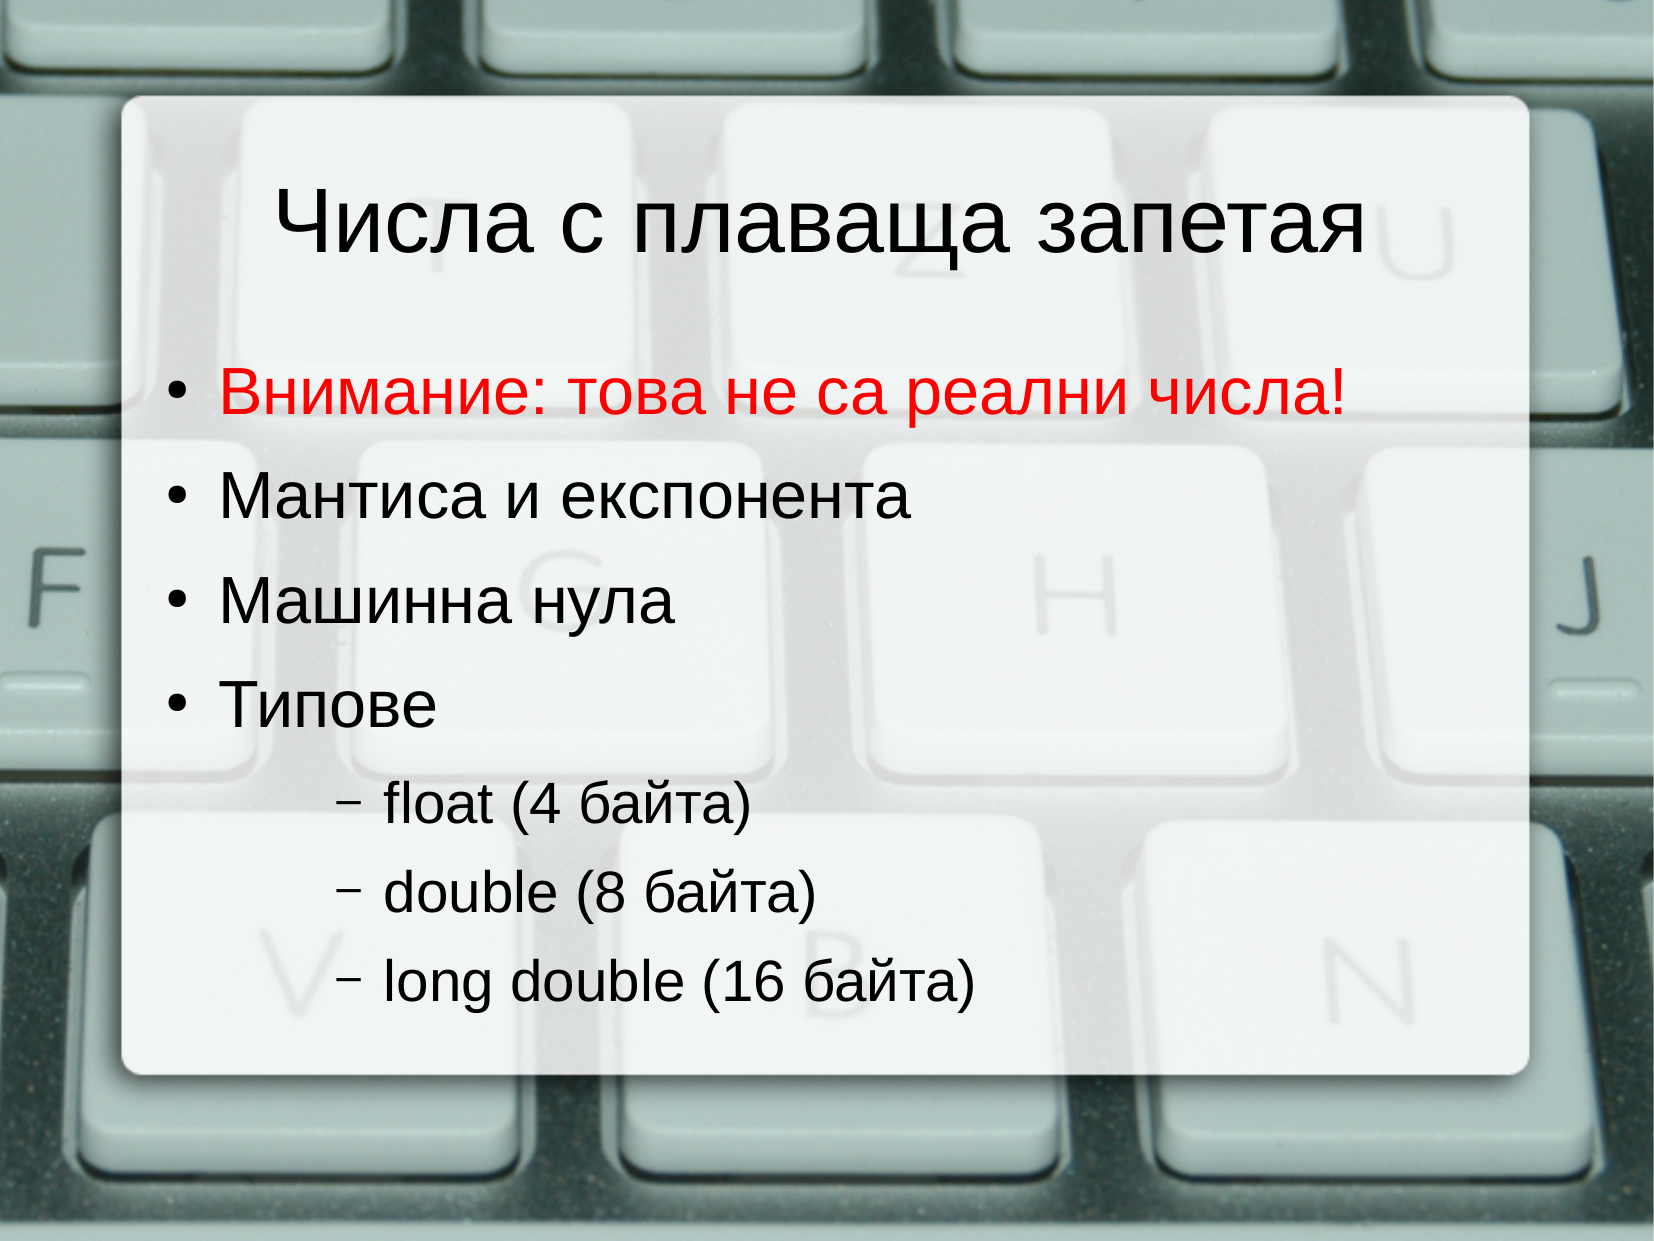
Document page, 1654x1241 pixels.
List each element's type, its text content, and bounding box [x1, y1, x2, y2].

title Числа с плаваща запетая [135, 117, 1506, 325]
list Внимание: това не са реални числа! Мантиса и експонента Машинна нула Типове float (4 байта) double (8 байта) long double (16 байта) [147, 354, 1506, 1074]
picture [0, 0, 1654, 1241]
